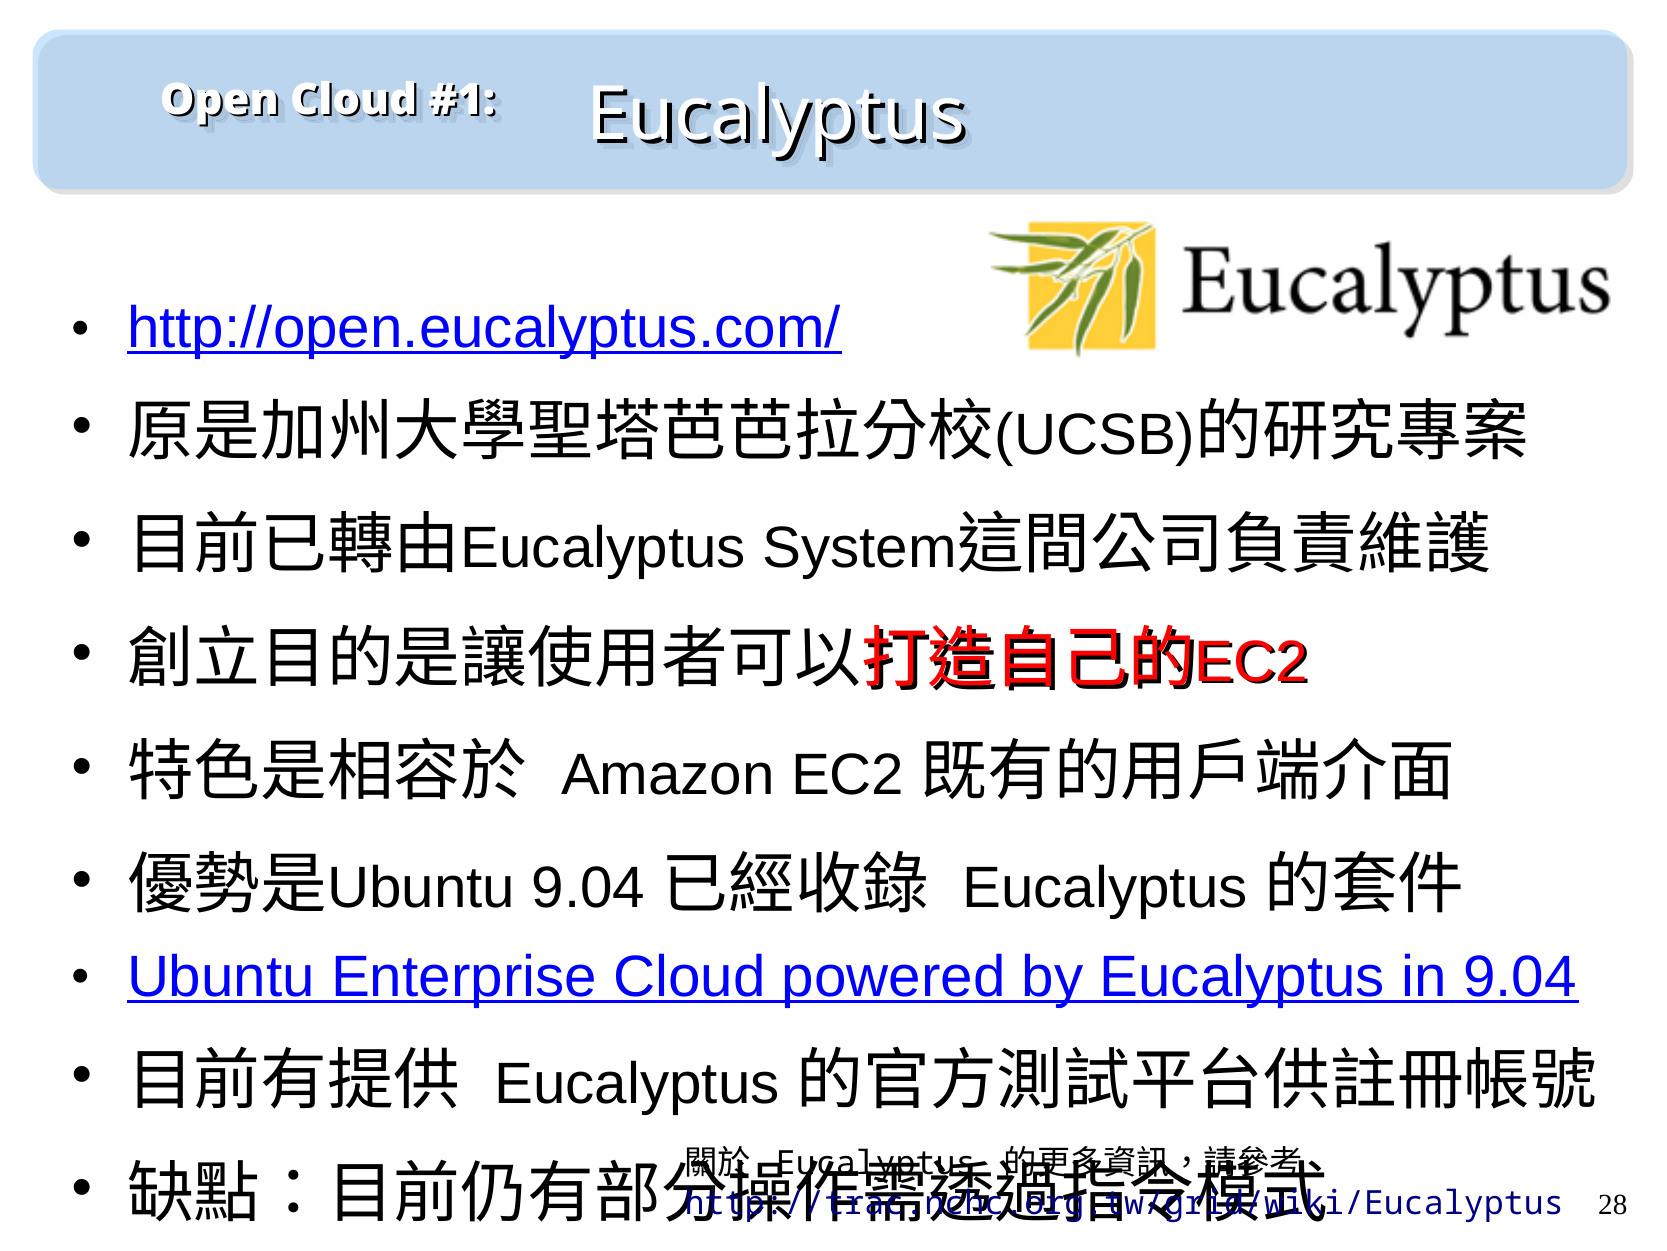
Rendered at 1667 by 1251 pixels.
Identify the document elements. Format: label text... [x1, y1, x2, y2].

picture [987, 220, 1613, 295]
text_box 關於 Eucalyptus 的更多資訊，請參考 http://trac.nchc.org.tw/grid/wiki/Eucalyptus [664, 1127, 1642, 1235]
list http://open.eucalyptus.com/ 原是加州大學聖塔芭芭拉分校(UCSB)的研究專案 目前已轉由Eucalyptus System這間公司負責維護 創立目的是讓使用者可以打造自己的EC2 特色是相容於 Amazon EC2 既有的用戶端介面 優勢是Ubuntu 9.04 已經收錄 Eucalyptus 的套件 Ubuntu Enterprise Cloud powered by Eucalyptus in 9.04 目前有提供 Eucalyptus 的官方測試平台供註冊帳號 缺點：目前仍有部分操作需透過指令模式 [70, 295, 1636, 1119]
text_box Open Cloud #1: Eucalyptus [32, 29, 1628, 190]
